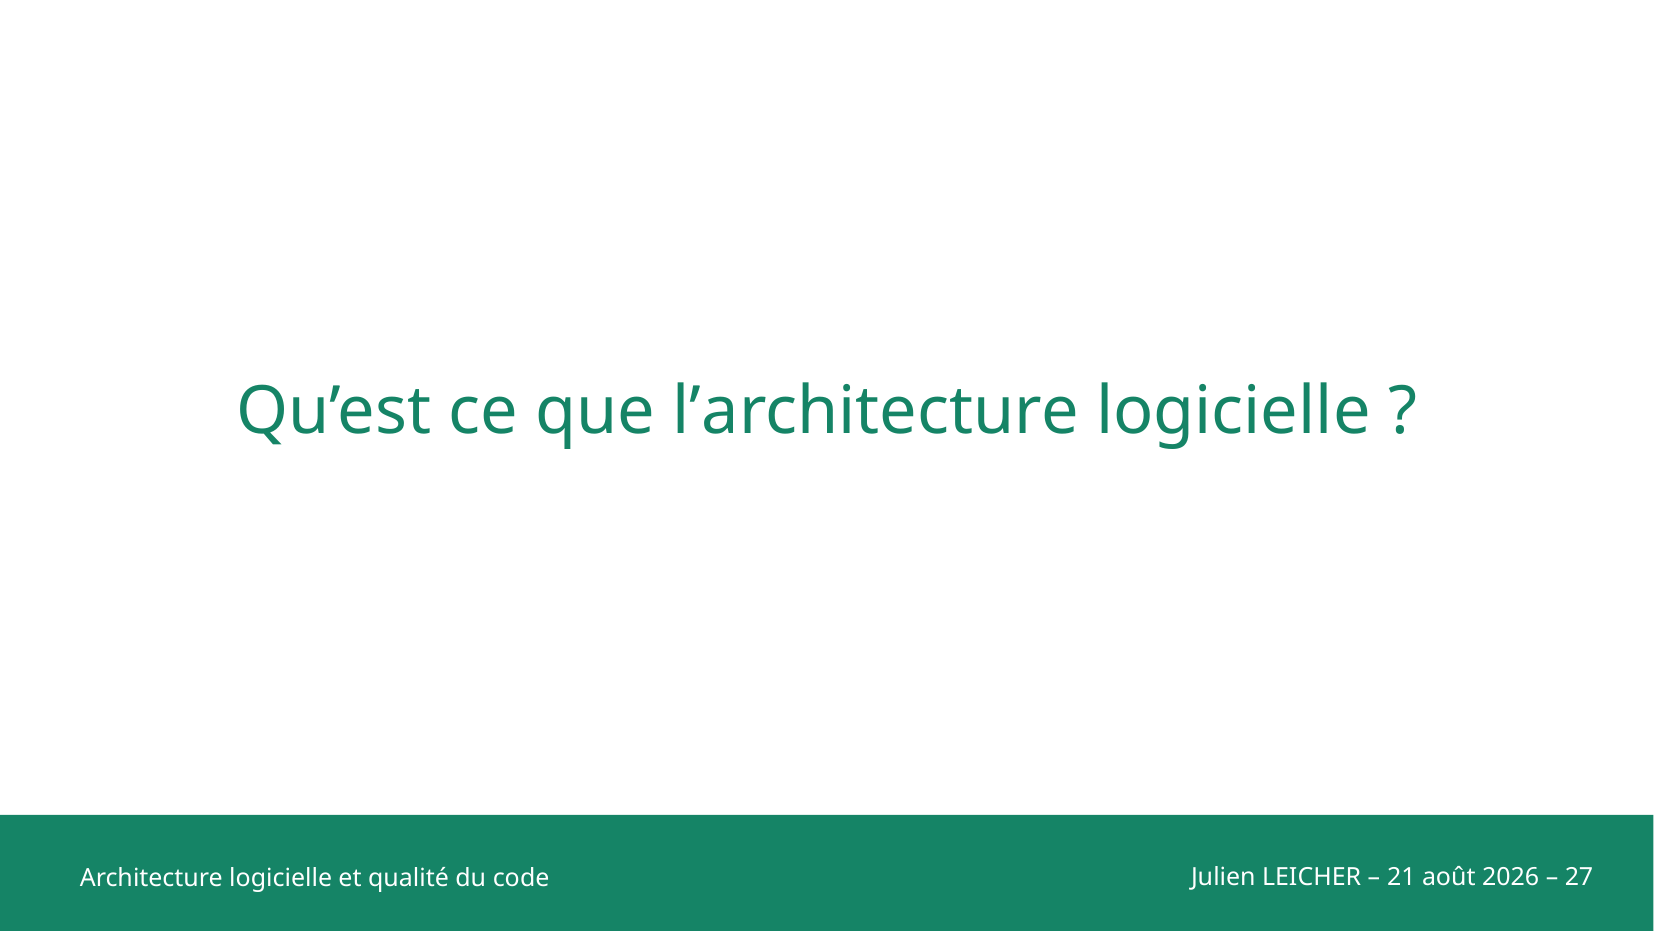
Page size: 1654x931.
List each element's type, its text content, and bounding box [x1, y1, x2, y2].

text_box Julien LEICHER – 4 mars 2022 – <numéro> [0, 814, 1654, 931]
text_box Qu’est ce que l’architecture logicielle ? [0, 0, 1654, 814]
text_box Architecture logicielle et qualité du code [64, 852, 798, 898]
